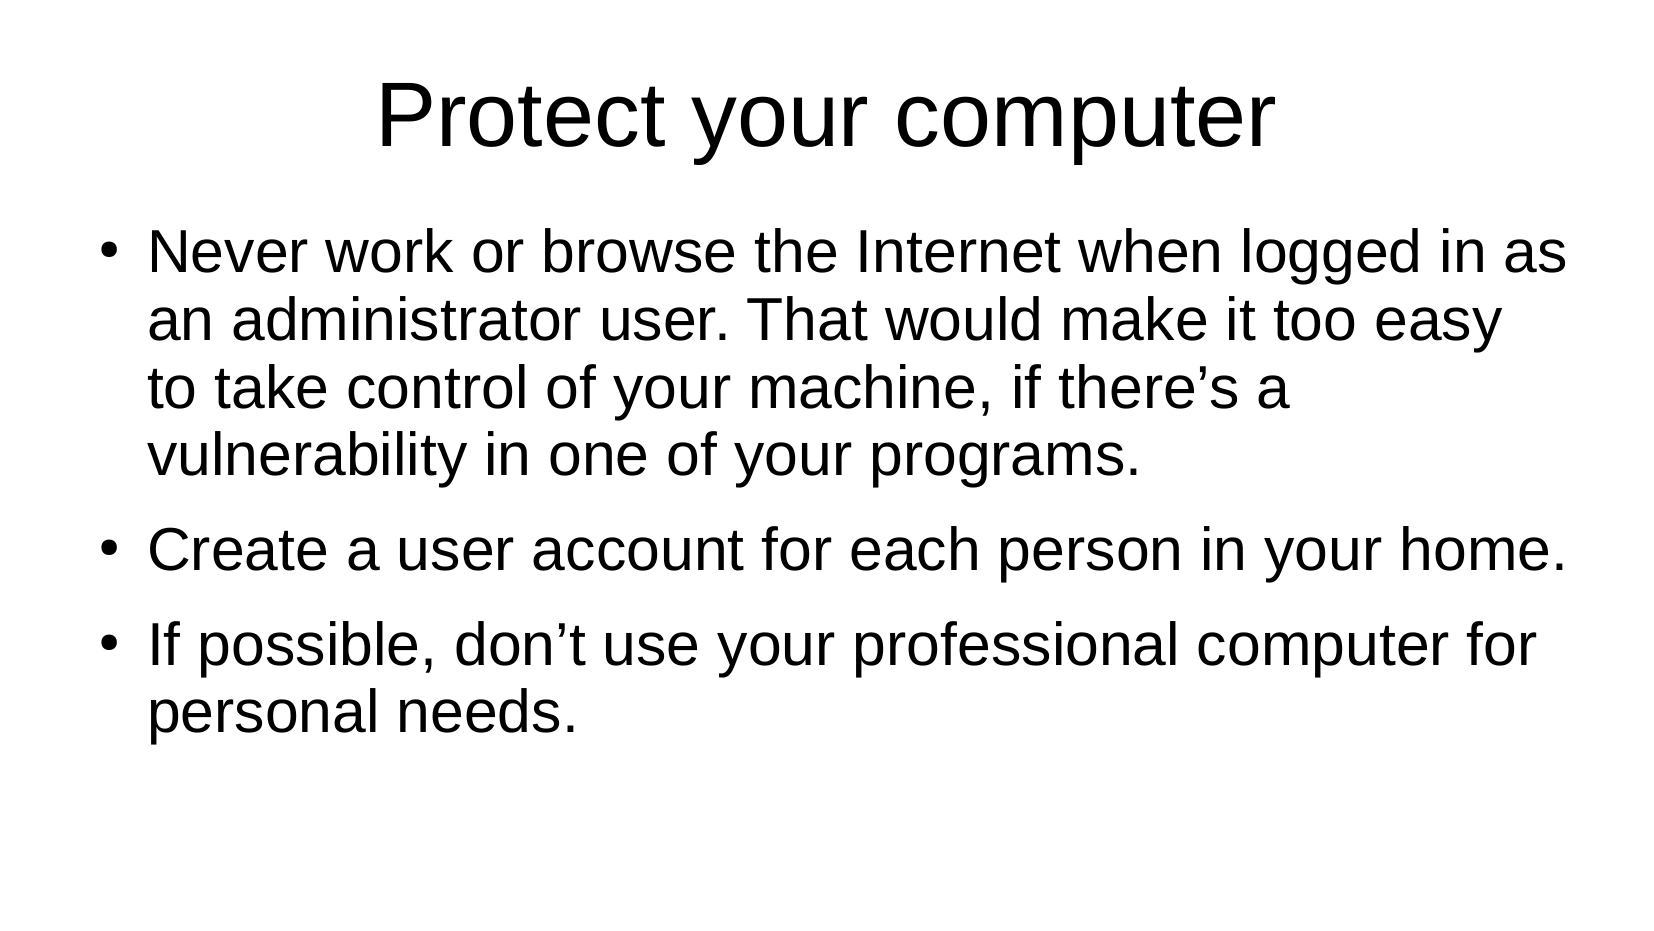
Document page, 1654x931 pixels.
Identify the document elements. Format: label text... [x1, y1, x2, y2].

title Protect your computer [82, 37, 1571, 193]
list Never work or browse the Internet when logged in as an administrator user. That would make it too easy to take control of your machine, if there’s a vulnerability in one of your programs. Create a user account for each person in your home. If possible, don’t use your professional computer for personal needs. [82, 217, 1571, 758]
